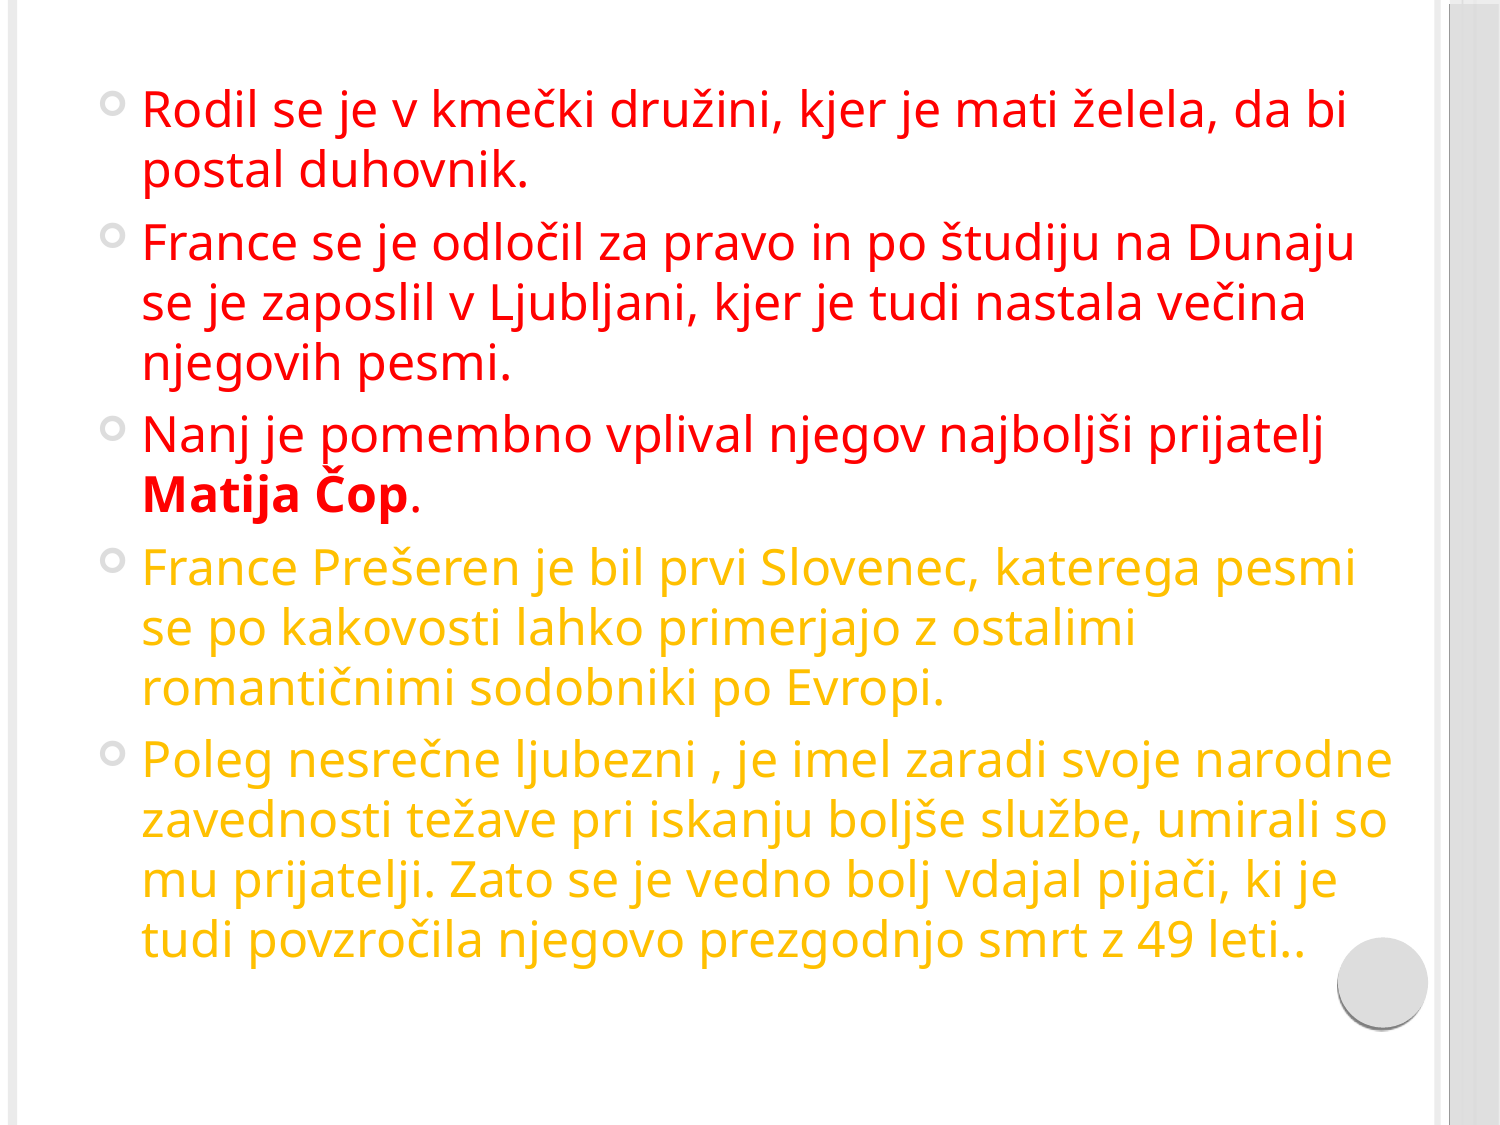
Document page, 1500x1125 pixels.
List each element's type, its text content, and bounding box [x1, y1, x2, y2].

list Rodil se je v kmečki družini, kjer je mati želela, da bi postal duhovnik. France se je odločil za pravo in po študiju na Dunaju se je zaposlil v Ljubljani, kjer je tudi nastala večina njegovih pesmi. Nanj je pomembno vplival njegov najboljši prijatelj Matija Čop. France Prešeren je bil prvi Slovenec, katerega pesmi se po kakovosti lahko primerjajo z ostalimi romantičnimi sodobniki po Evropi. Poleg nesrečne ljubezni , je imel zaradi svoje narodne zavednosti težave pri iskanju boljše službe, umirali so mu prijatelji. Zato se je vedno bolj vdajal pijači, ki je tudi povzročila njegovo prezgodnjo smrt z 49 leti.. [82, 70, 1432, 1125]
